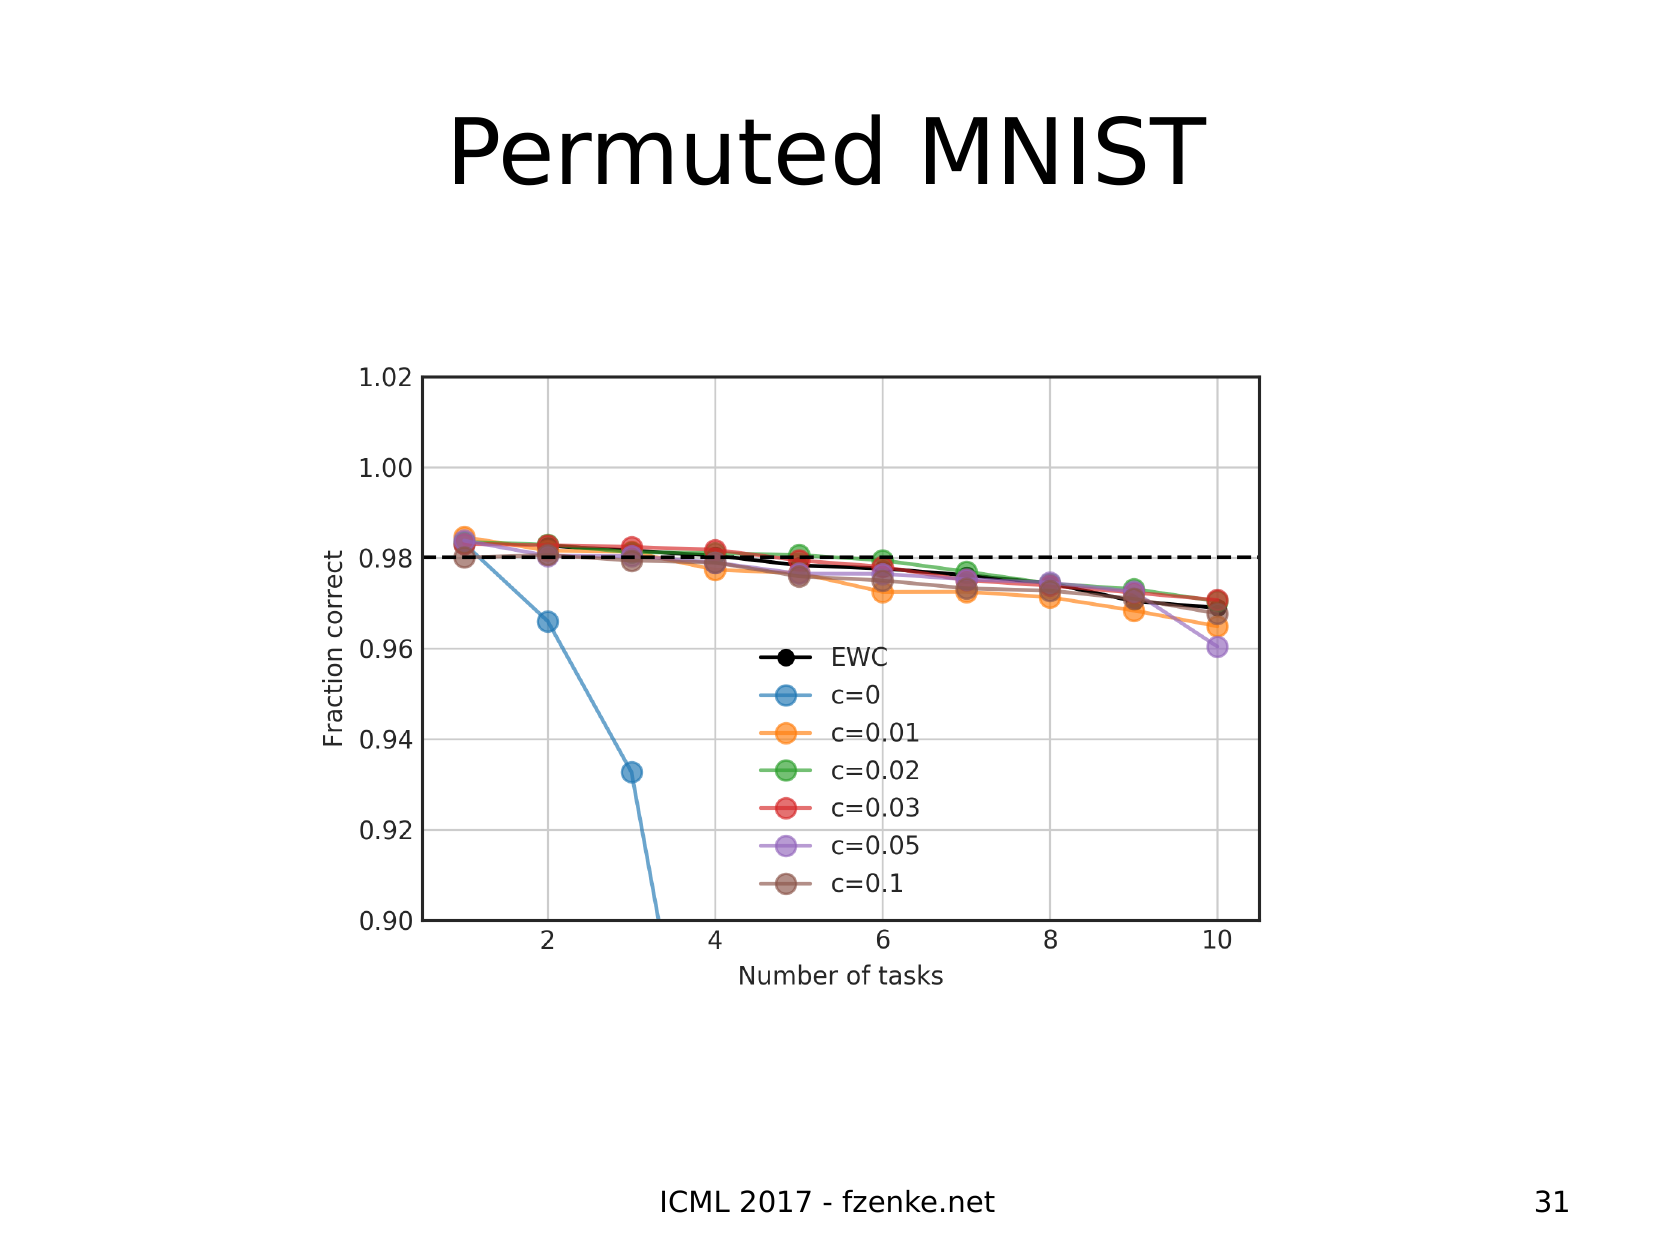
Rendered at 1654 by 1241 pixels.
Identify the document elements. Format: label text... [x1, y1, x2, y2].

picture [287, 290, 1367, 1010]
title Permuted MNIST [82, 49, 1571, 257]
